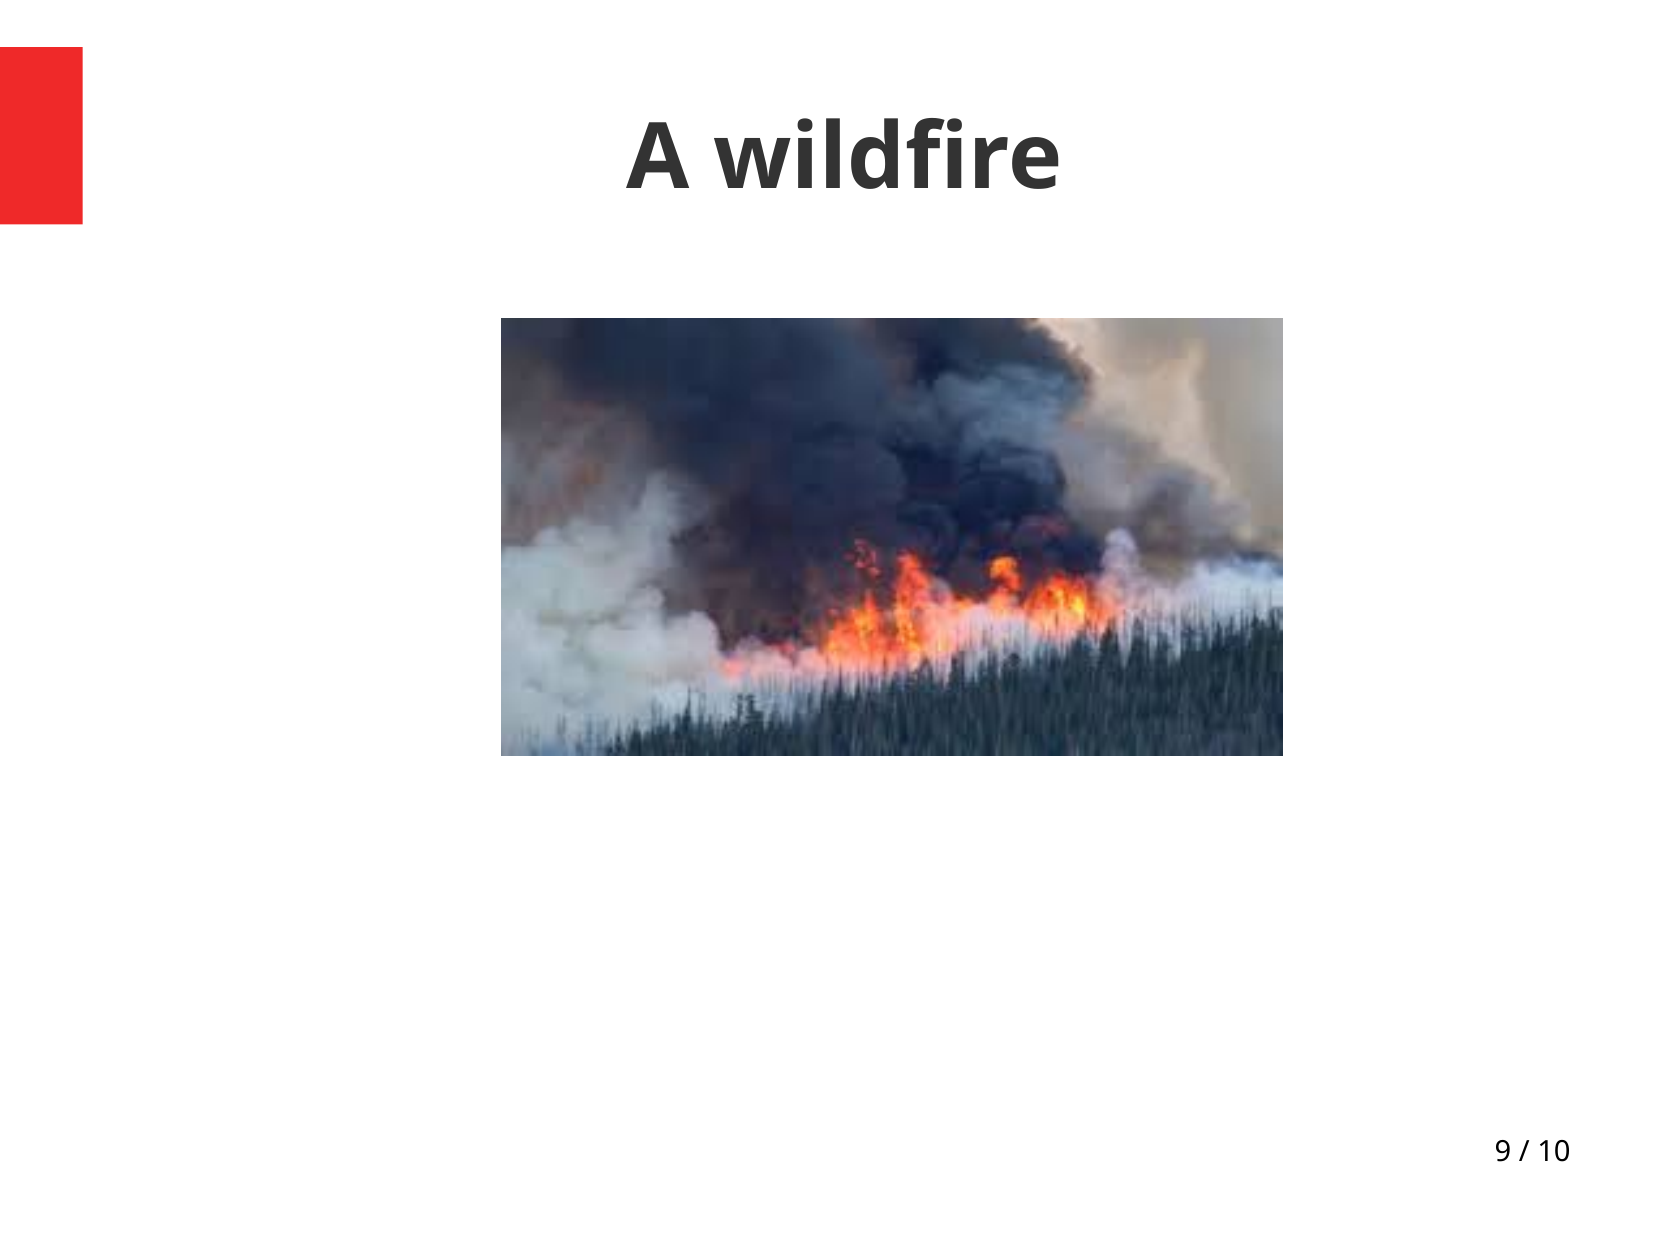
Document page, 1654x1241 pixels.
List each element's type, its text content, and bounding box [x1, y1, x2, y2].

picture [501, 318, 1283, 756]
title A wildfire [118, 49, 1571, 257]
